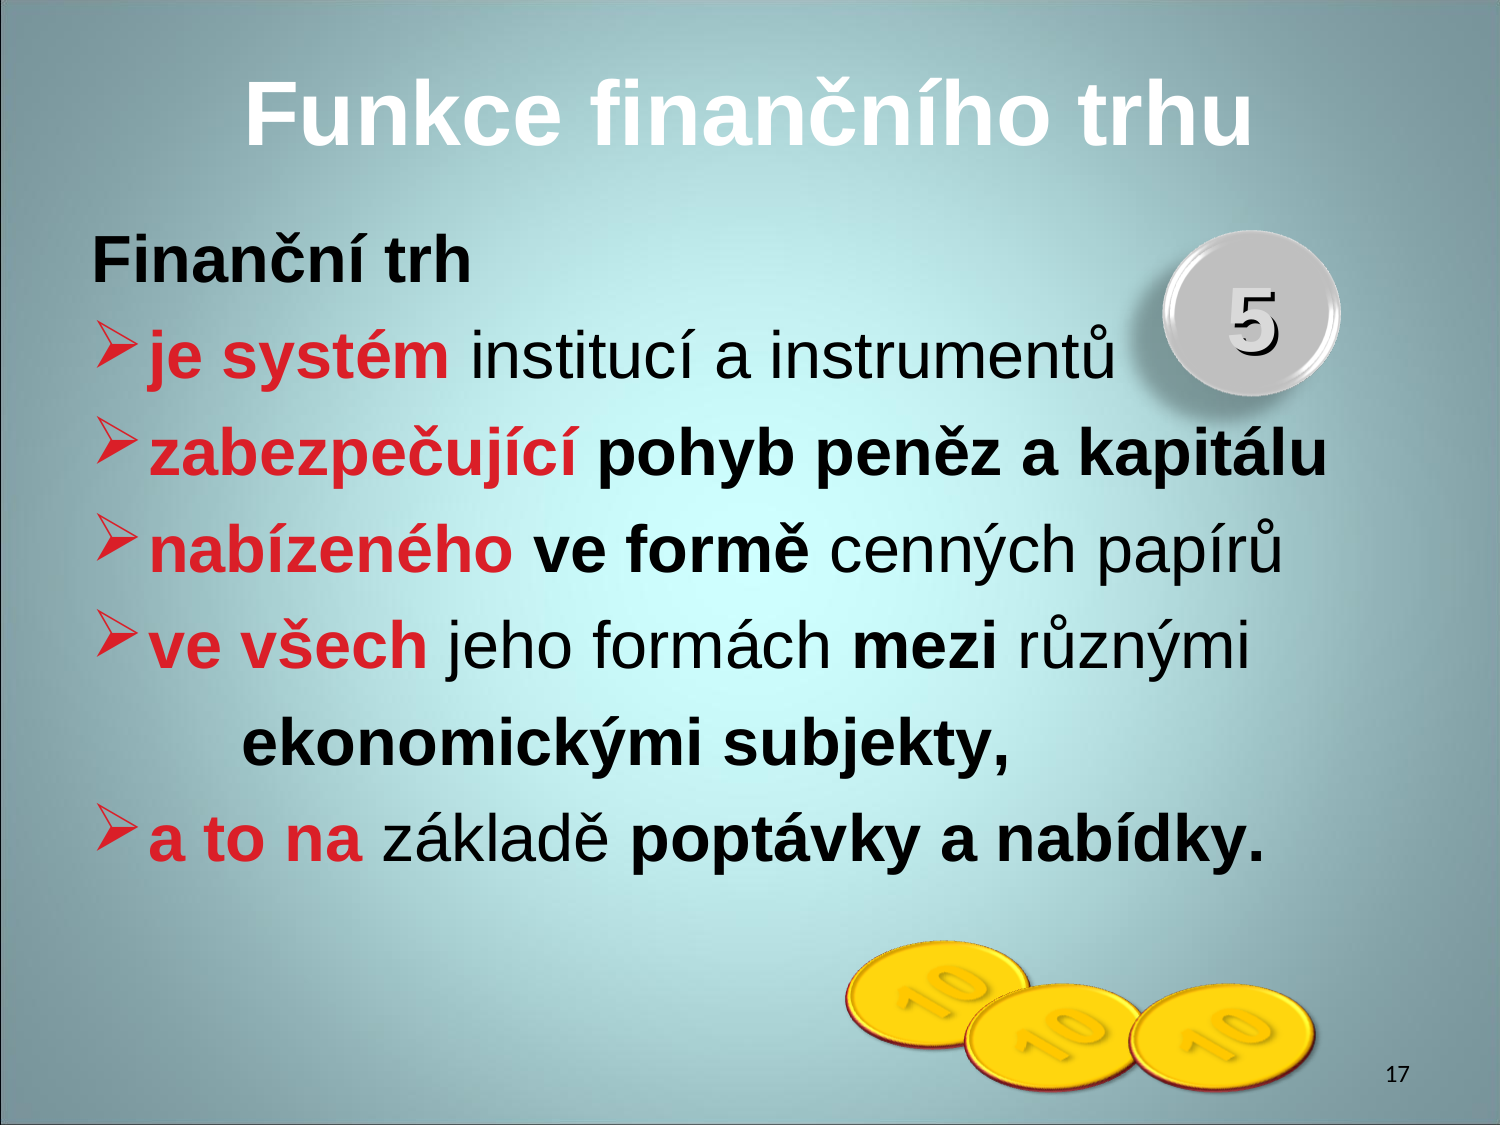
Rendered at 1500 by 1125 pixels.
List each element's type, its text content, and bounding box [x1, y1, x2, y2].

title Funkce finančního trhu [75, 45, 1426, 173]
text_box <číslo> [1383, 1042, 1426, 1103]
list Finanční trh je systém institucí a instrumentů zabezpečující pohyb peněz a kapitálu nabízeného ve formě cenných papírů ve všech jeho formách mezi různými ekonomickými subjekty, a to na základě poptávky a nabídky. [76, 207, 1427, 1017]
text_box 5 [1189, 256, 1315, 373]
picture [0, 0, 1500, 1125]
